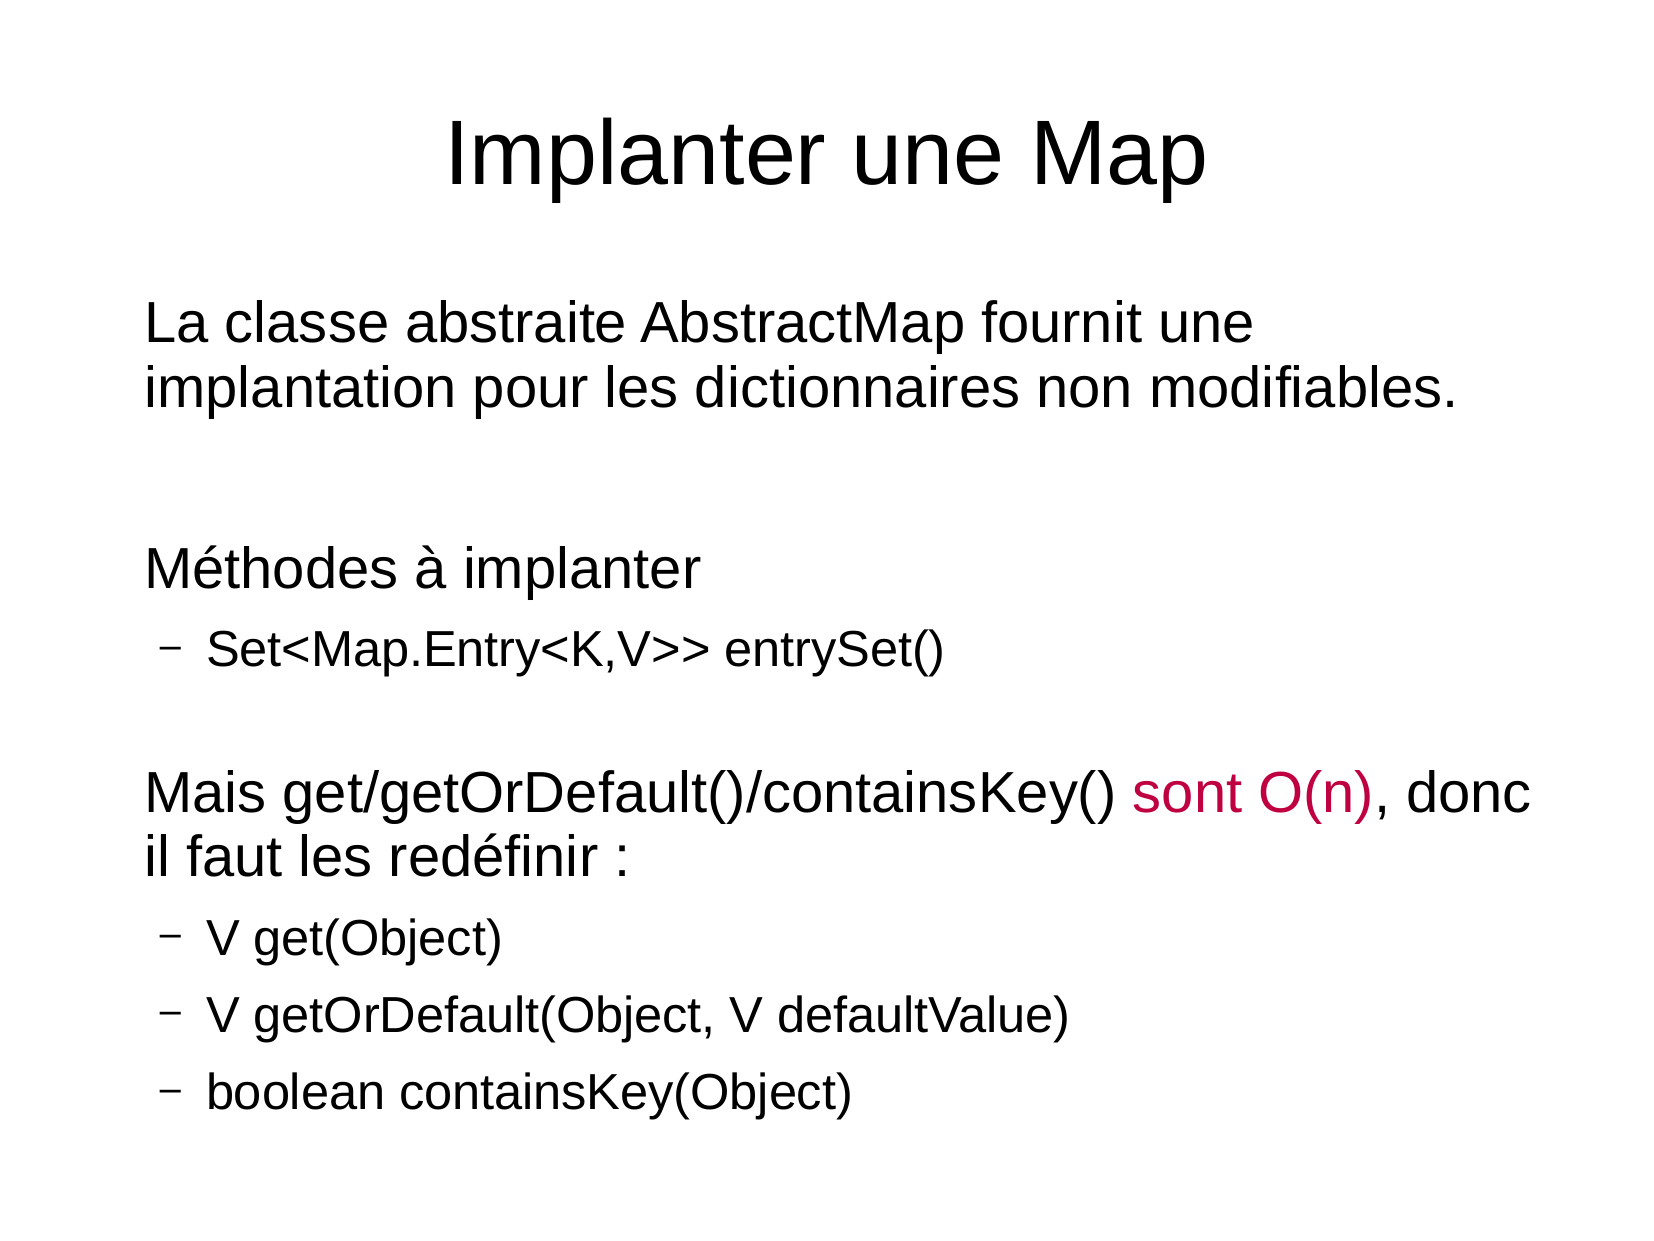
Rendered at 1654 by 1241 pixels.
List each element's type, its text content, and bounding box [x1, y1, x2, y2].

list La classe abstraite AbstractMap fournit une implantation pour les dictionnaires non modifiables. Méthodes à implanter Set<Map.Entry<K,V>> entrySet() Mais get/getOrDefault()/containsKey() sont O(n), donc il faut les redéfinir : V get(Object) V getOrDefault(Object, V defaultValue) boolean containsKey(Object) [82, 290, 1571, 1126]
title Implanter une Map [82, 49, 1571, 257]
